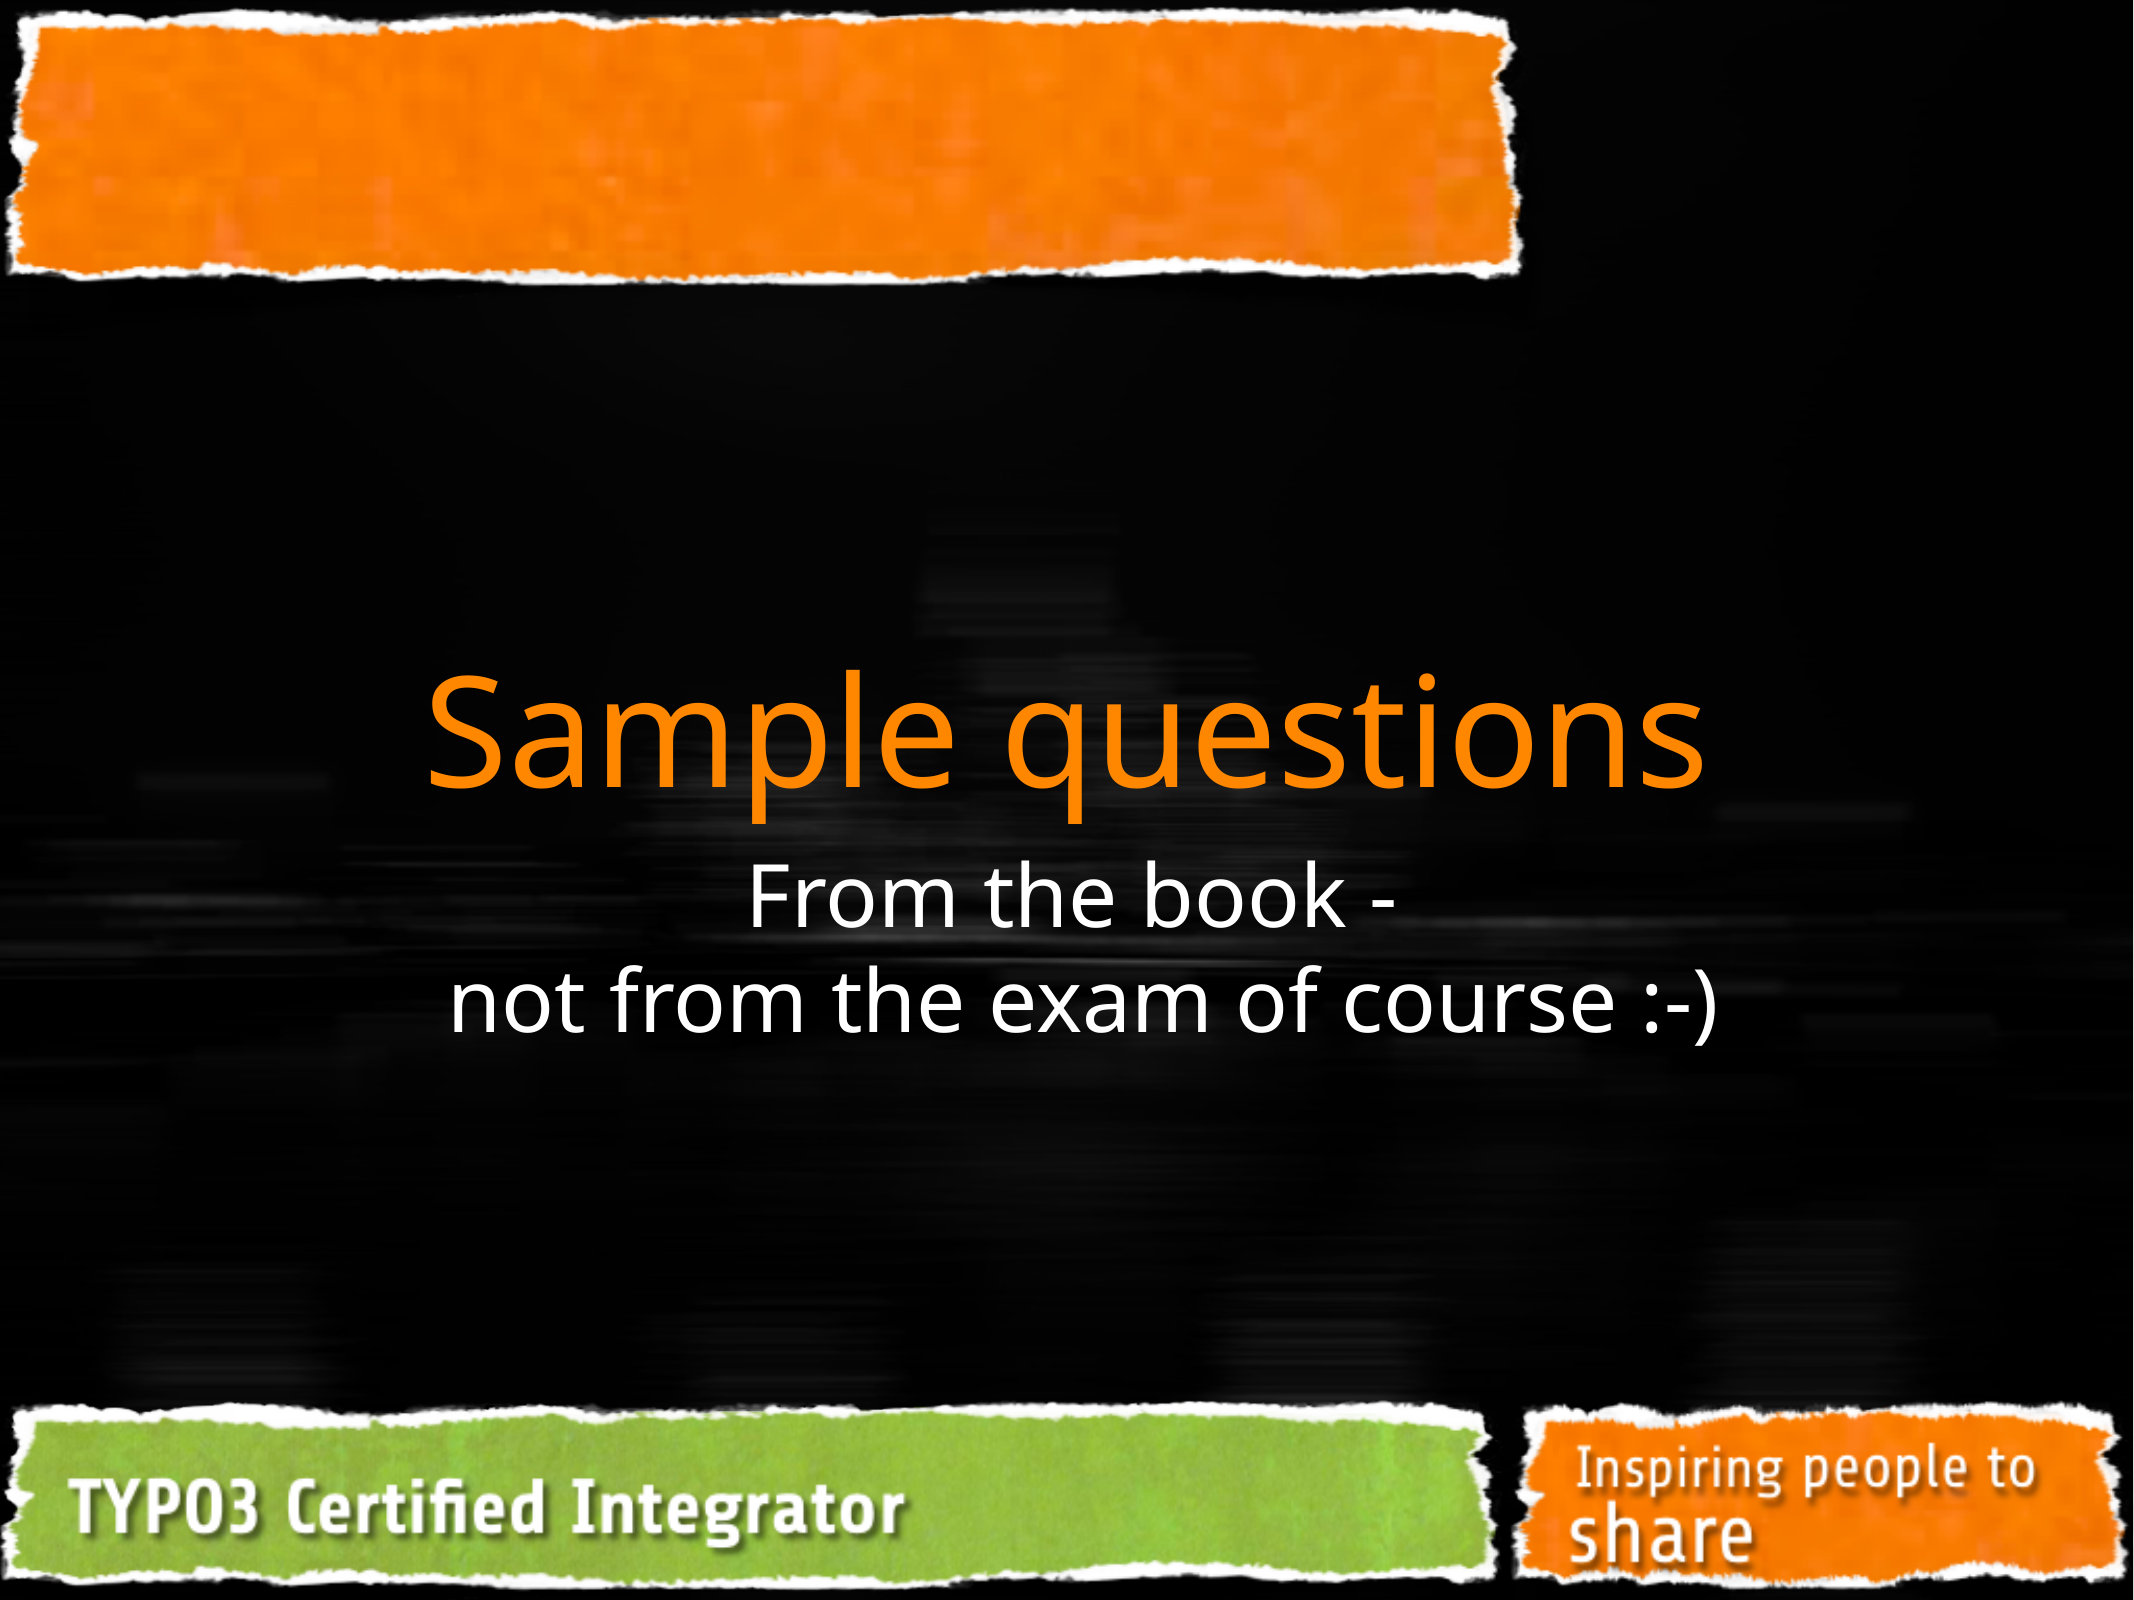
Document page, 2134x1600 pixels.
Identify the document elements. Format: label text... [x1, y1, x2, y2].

picture [0, 0, 2134, 1600]
title Sample questions [208, 285, 1925, 828]
list From the book - not from the exam of course :-) [224, 831, 1942, 1315]
